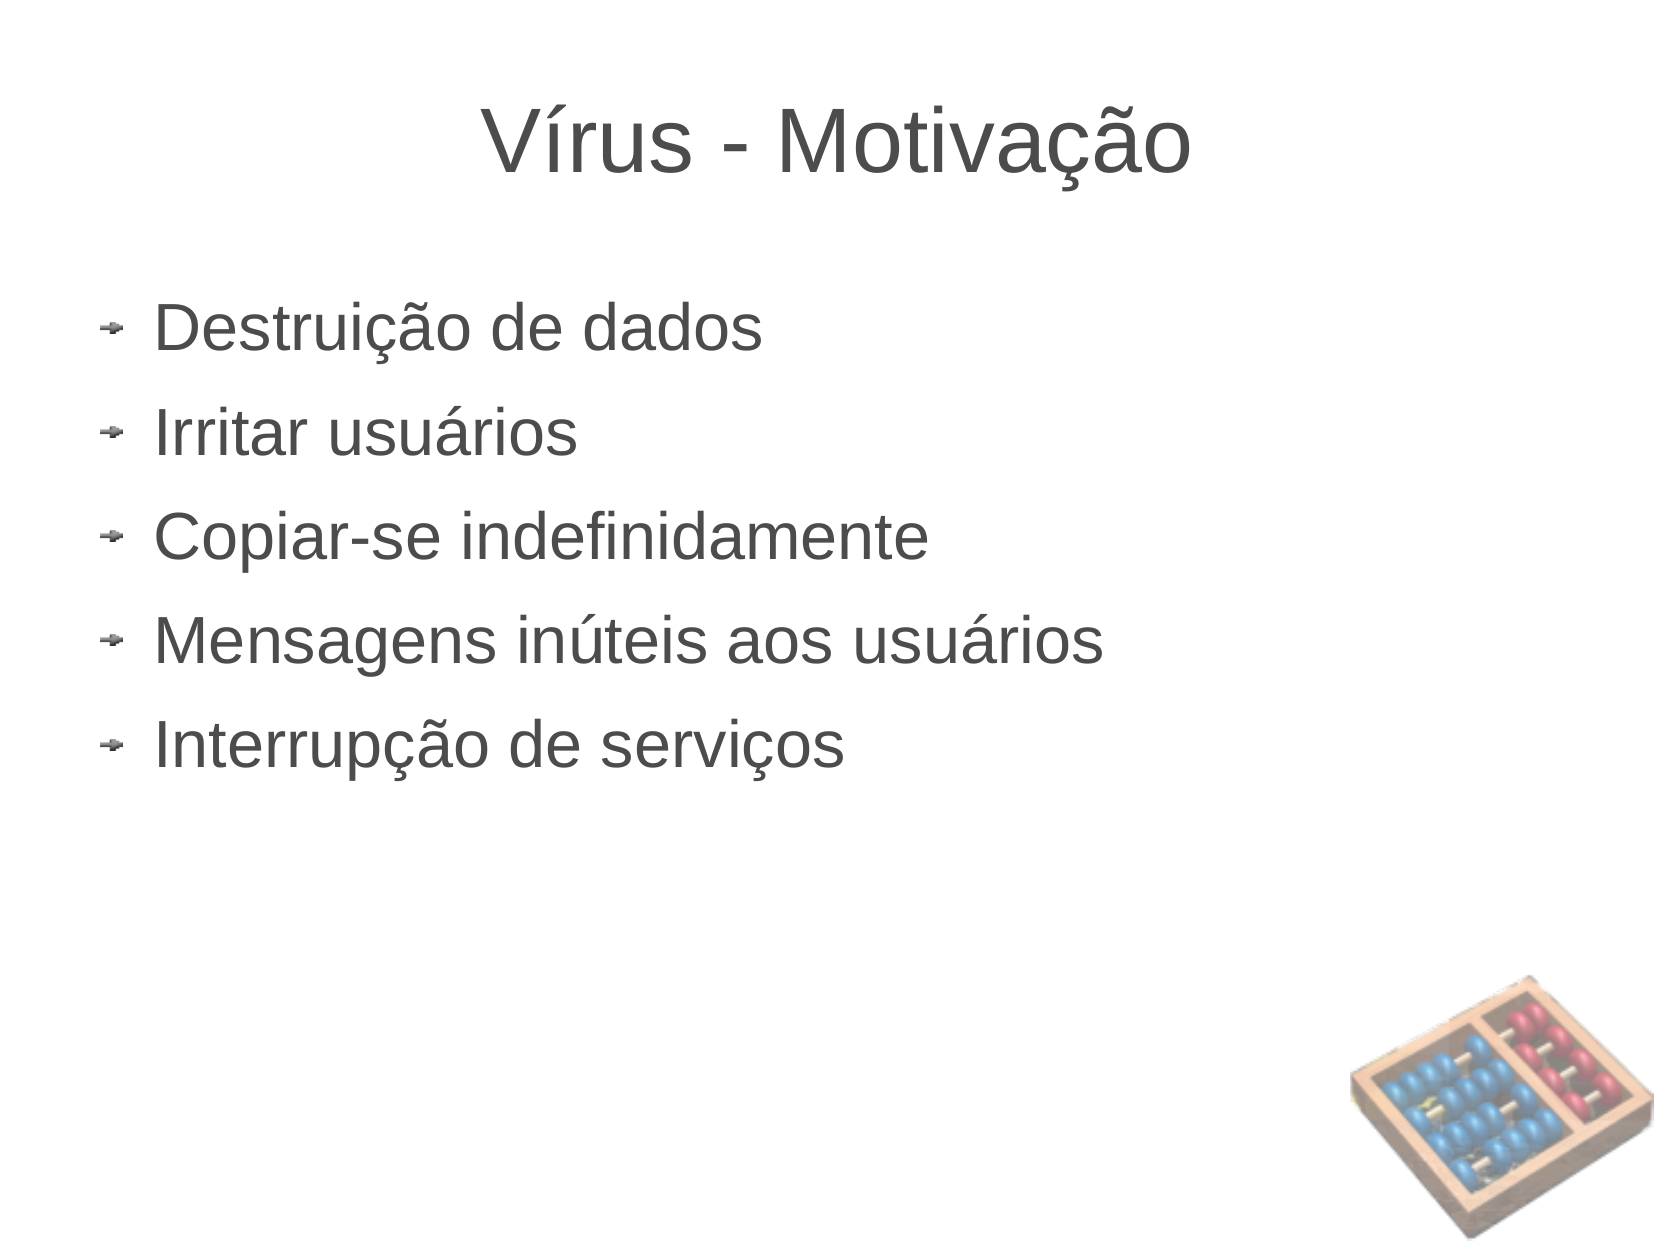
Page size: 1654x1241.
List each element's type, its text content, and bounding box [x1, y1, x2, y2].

title Vírus - Motivação [75, 44, 1601, 238]
list Destruição de dados Irritar usuários Copiar-se indefinidamente Mensagens inúteis aos usuários Interrupção de serviços [82, 290, 1571, 1109]
